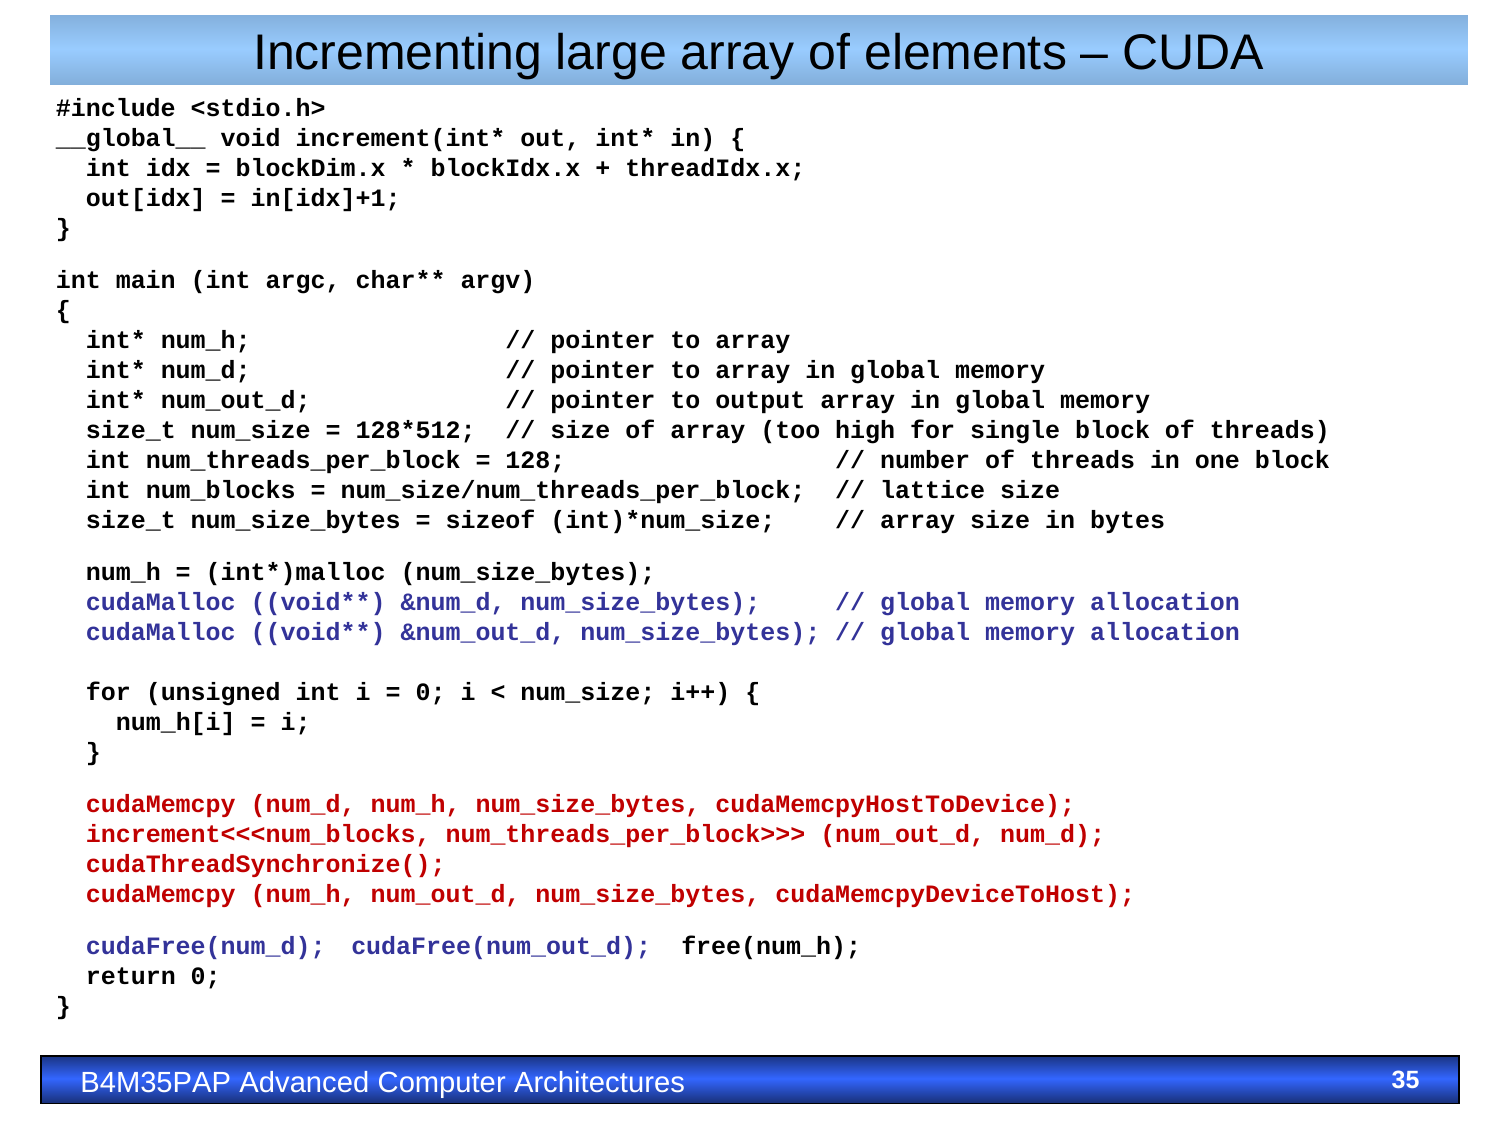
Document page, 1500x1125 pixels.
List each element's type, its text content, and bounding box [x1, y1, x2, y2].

text_box #include <stdio.h> __global__ void increment(int* out, int* in) { int idx = blockDim.x * blockIdx.x + threadIdx.x; out[idx] = in[idx]+1; } int main (int argc, char** argv) { int* num_h; // pointer to array int* num_d; // pointer to array in global memory int* num_out_d; // pointer to output array in global memory size_t num_size = 128*512; // size of array (too high for single block of threads) int num_threads_per_block = 128; // number of threads in one block int num_blocks = num_size/num_threads_per_block; // lattice size size_t num_size_bytes = sizeof (int)*num_size; // array size in bytes num_h = (int*)malloc (num_size_bytes); cudaMalloc ((void**) &num_d, num_size_bytes); // global memory allocation cudaMalloc ((void**) &num_out_d, num_size_bytes); // global memory allocation for (unsigned int i = 0; i < num_size; i++) { num_h[i] = i; } cudaMemcpy (num_d, num_h, num_size_bytes, cudaMemcpyHostToDevice); increment<<<num_blocks, num_threads_per_block>>> (num_out_d, num_d); cudaThreadSynchronize(); cudaMemcpy (num_h, num_out_d, num_size_bytes, cudaMemcpyDeviceToHost); cudaFree(num_d); cudaFree(num_out_d); free(num_h); return 0; } [41, 84, 1436, 1028]
title Incrementing large array of elements – CUDA [50, 15, 1468, 85]
